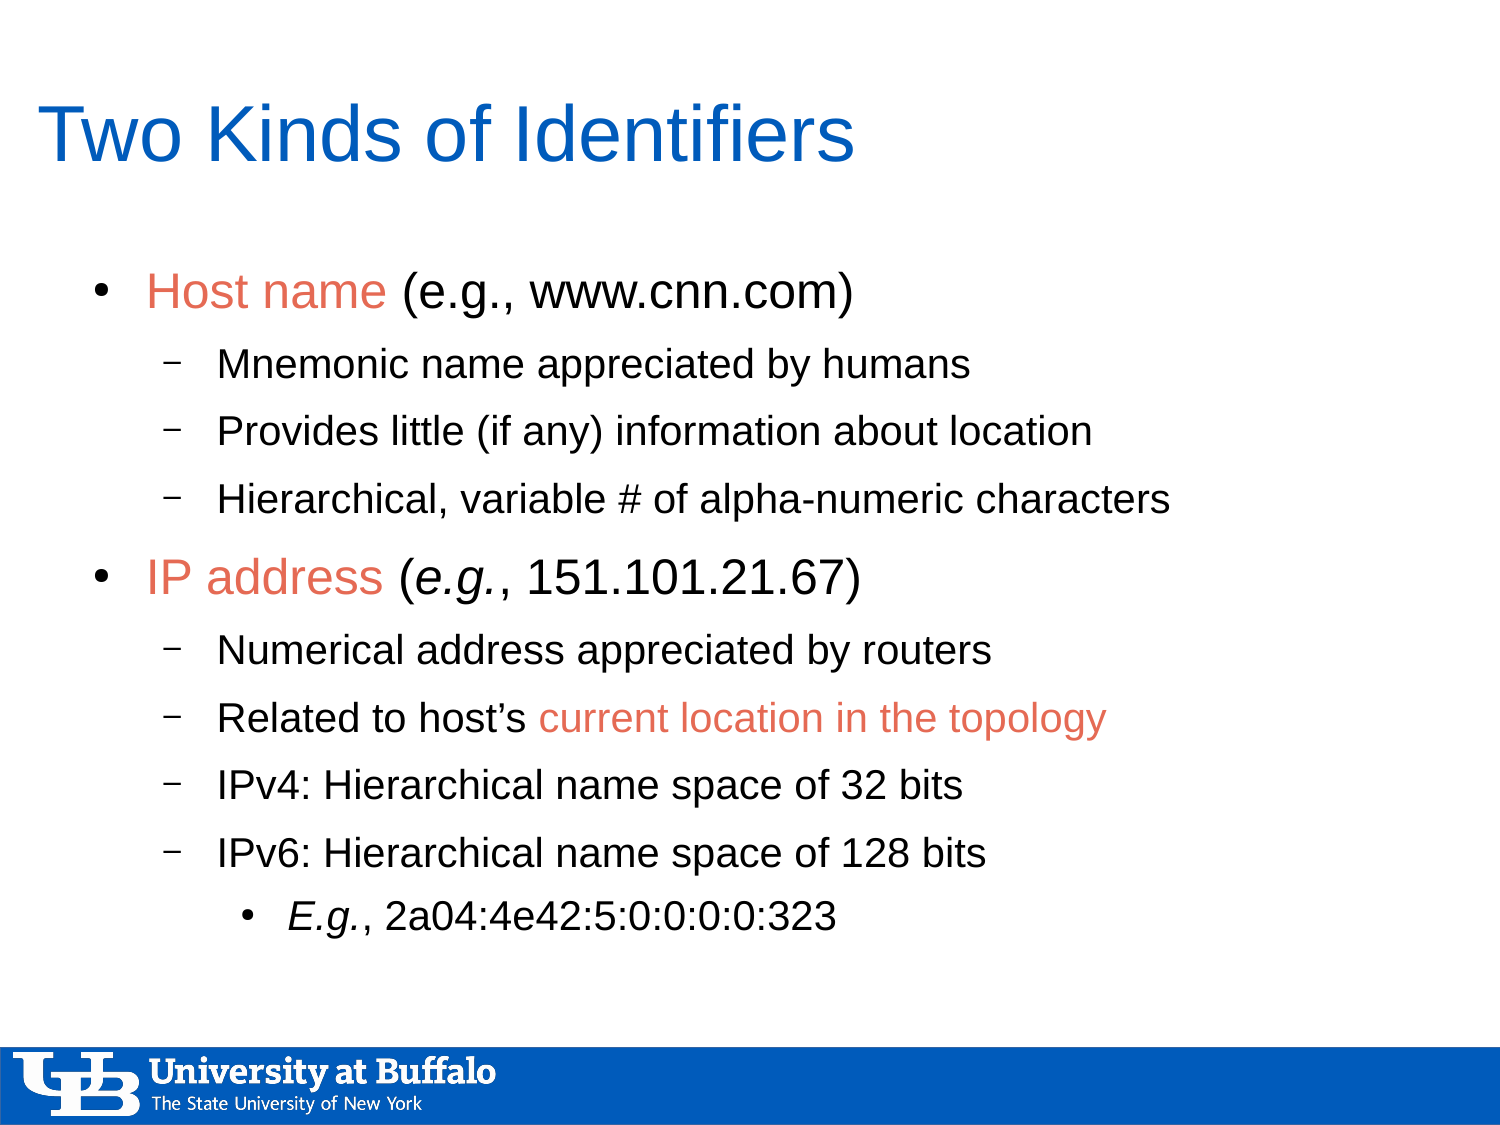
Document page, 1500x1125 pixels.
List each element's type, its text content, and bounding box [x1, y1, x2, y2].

title Two Kinds of Identifiers [37, 40, 1388, 228]
picture [13, 1052, 496, 1116]
list Host name (e.g., www.cnn.com) Mnemonic name appreciated by humans Provides little (if any) information about location Hierarchical, variable # of alpha-numeric characters IP address (e.g., 151.101.21.67) Numerical address appreciated by routers Related to host’s current location in the topology IPv4: Hierarchical name space of 32 bits IPv6: Hierarchical name space of 128 bits E.g., 2a04:4e42:5:0:0:0:0:323 [75, 263, 1425, 916]
